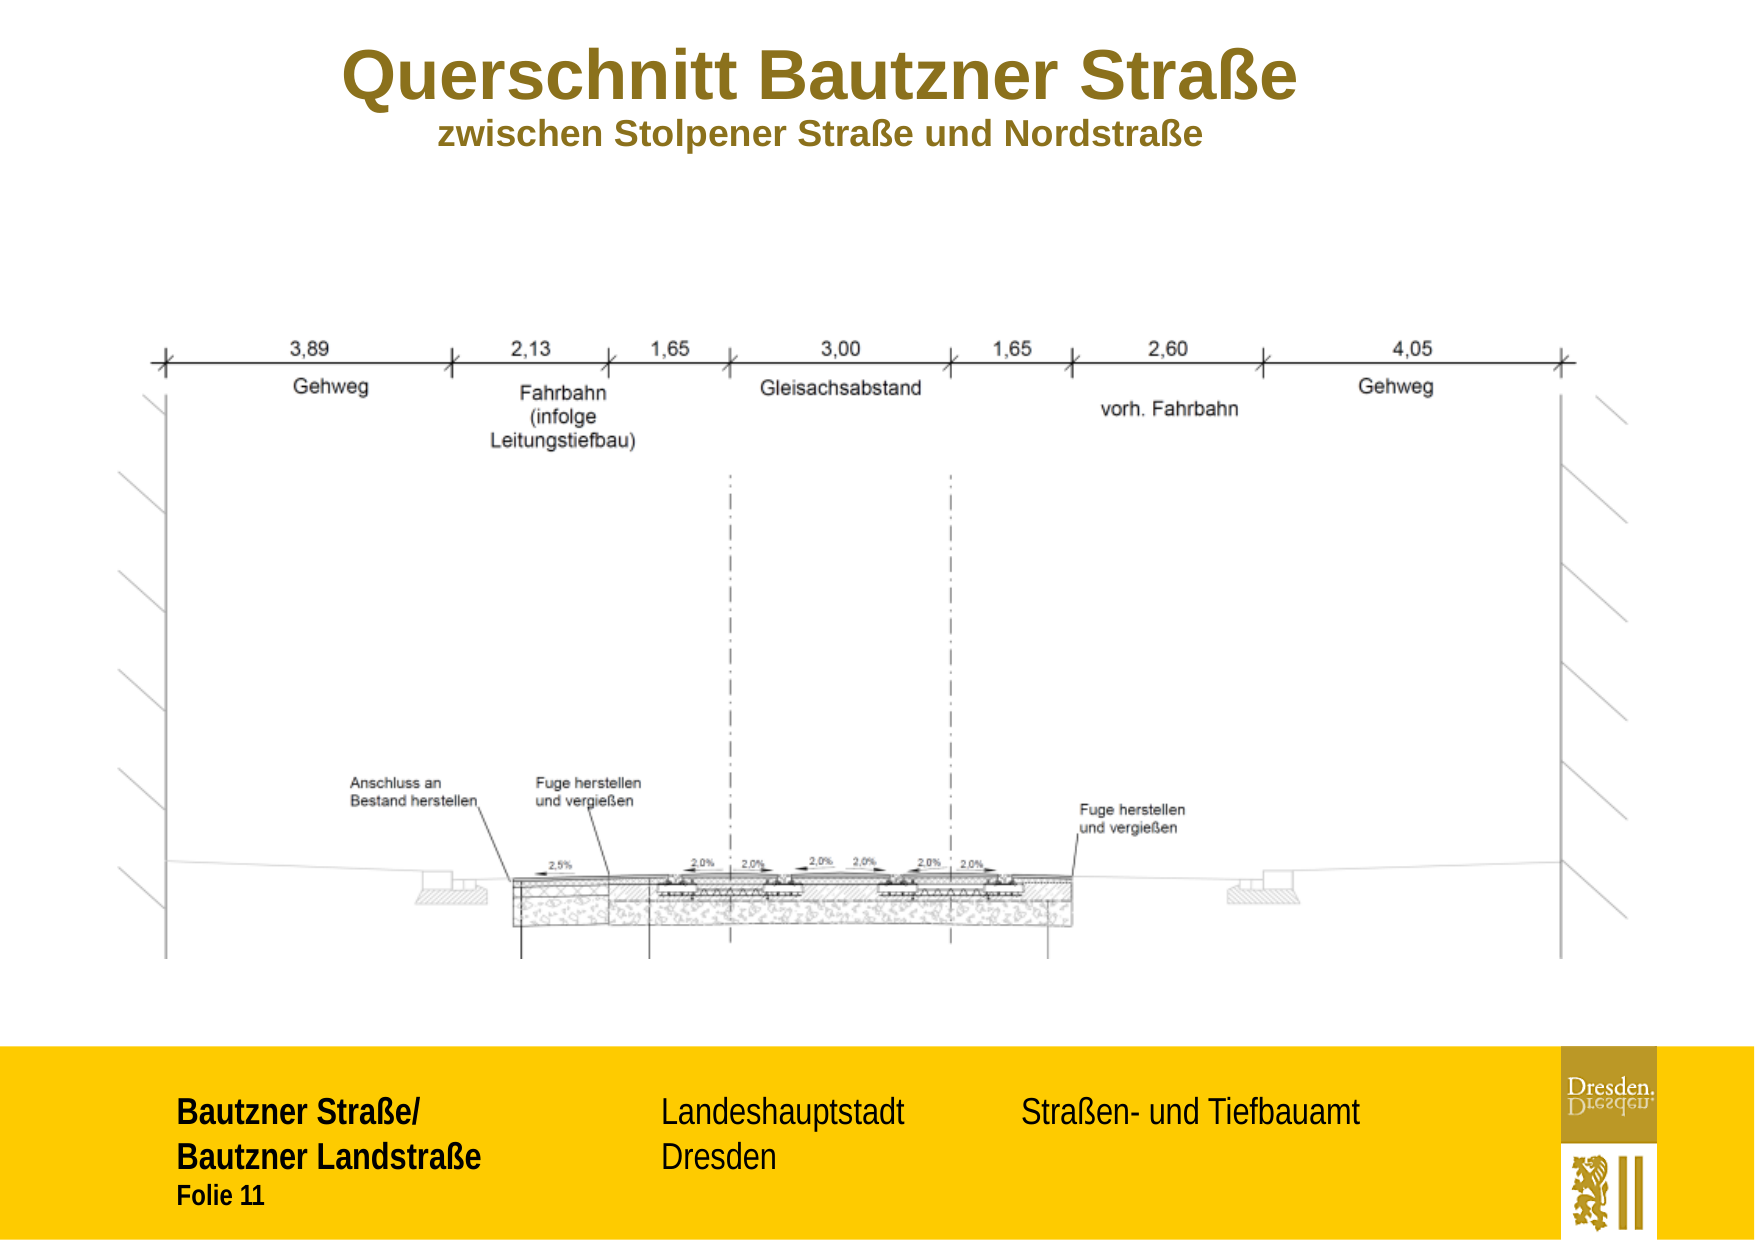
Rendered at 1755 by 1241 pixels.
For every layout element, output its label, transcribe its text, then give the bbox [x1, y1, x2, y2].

picture [77, 281, 1677, 959]
text_box Querschnitt Bautzner Straße zwischen Stolpener Straße und Nordstraße [324, 29, 1318, 164]
picture [1561, 1046, 1657, 1241]
